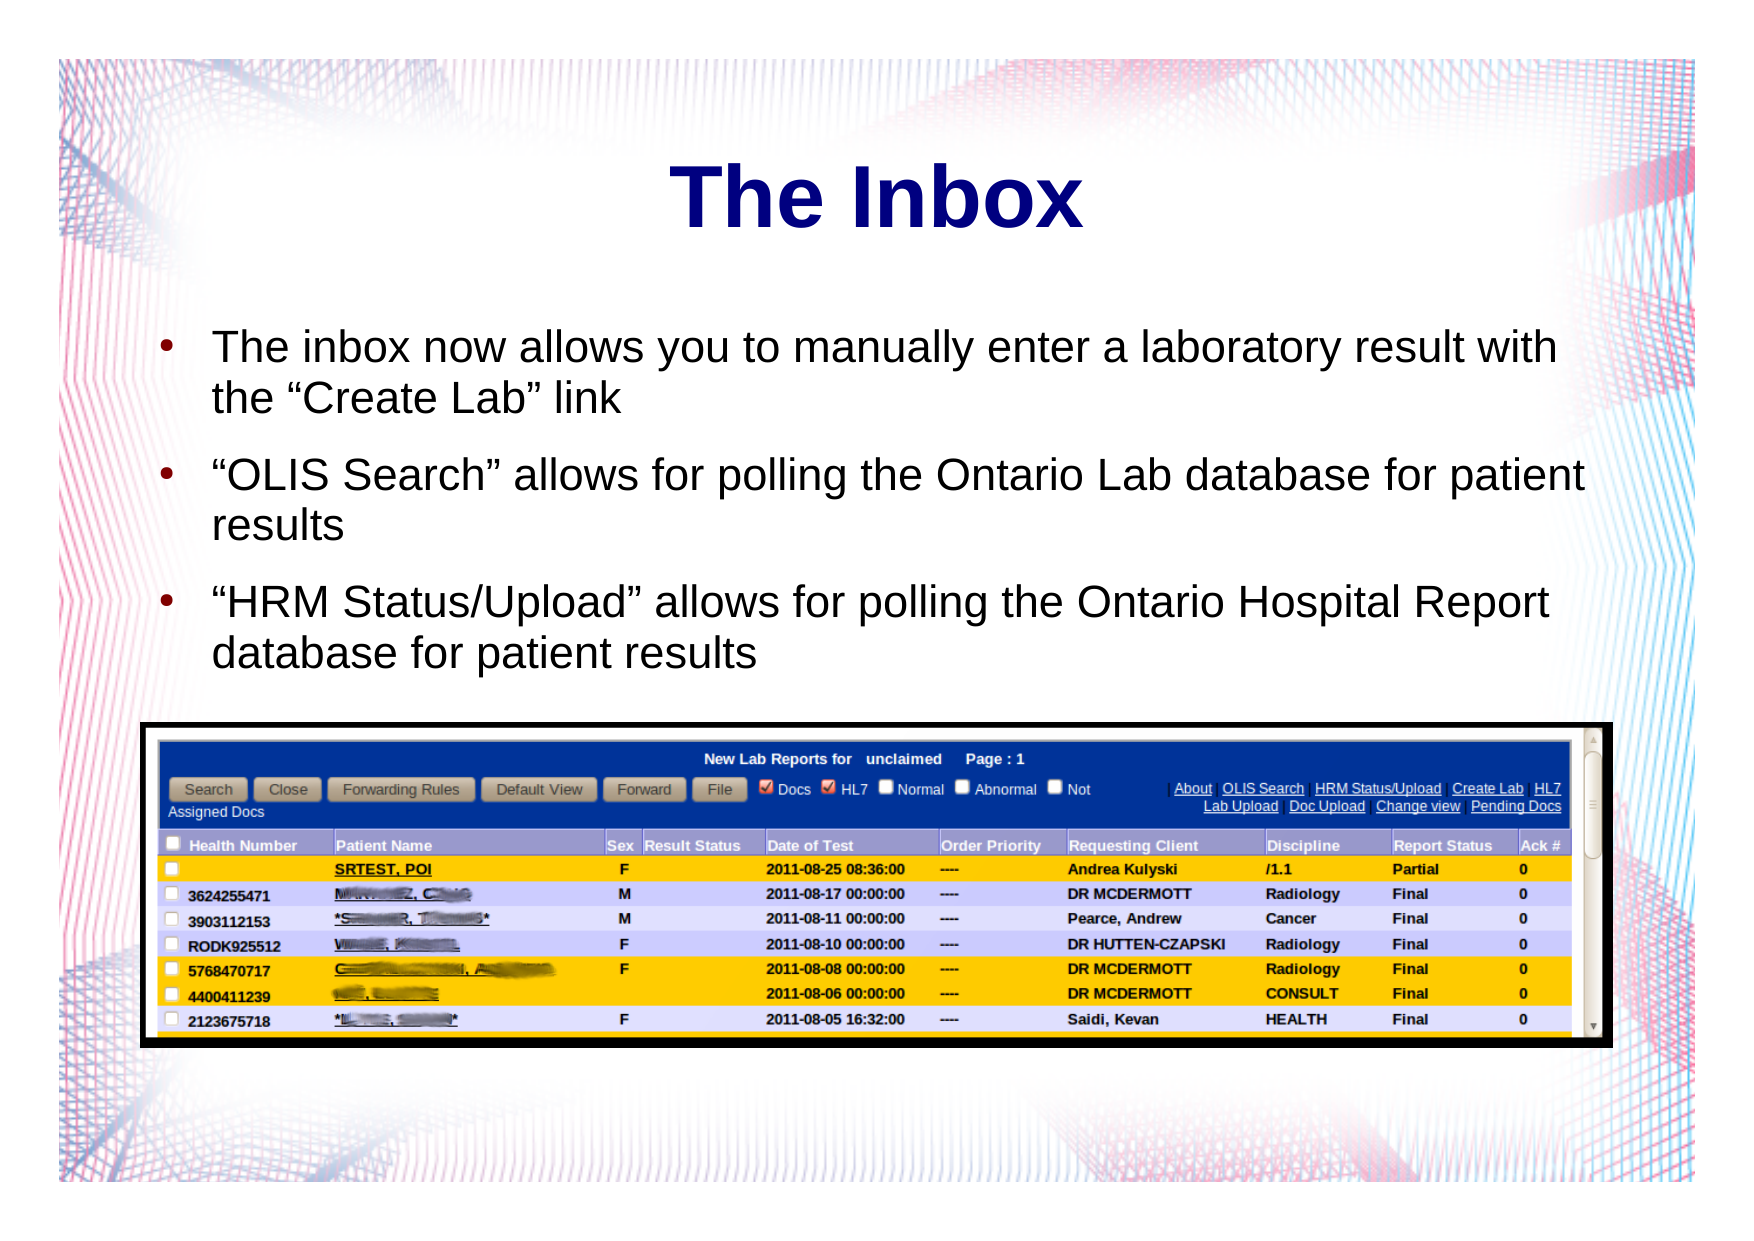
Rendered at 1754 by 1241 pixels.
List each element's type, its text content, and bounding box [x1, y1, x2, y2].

list The inbox now allows you to manually enter a laboratory result with the “Create Lab” link “OLIS Search” allows for polling the Ontario Lab database for patient results “HRM Status/Upload” allows for polling the Ontario Hospital Report database for patient results [140, 321, 1614, 680]
picture [59, 59, 1695, 1182]
title The Inbox [140, 103, 1614, 292]
